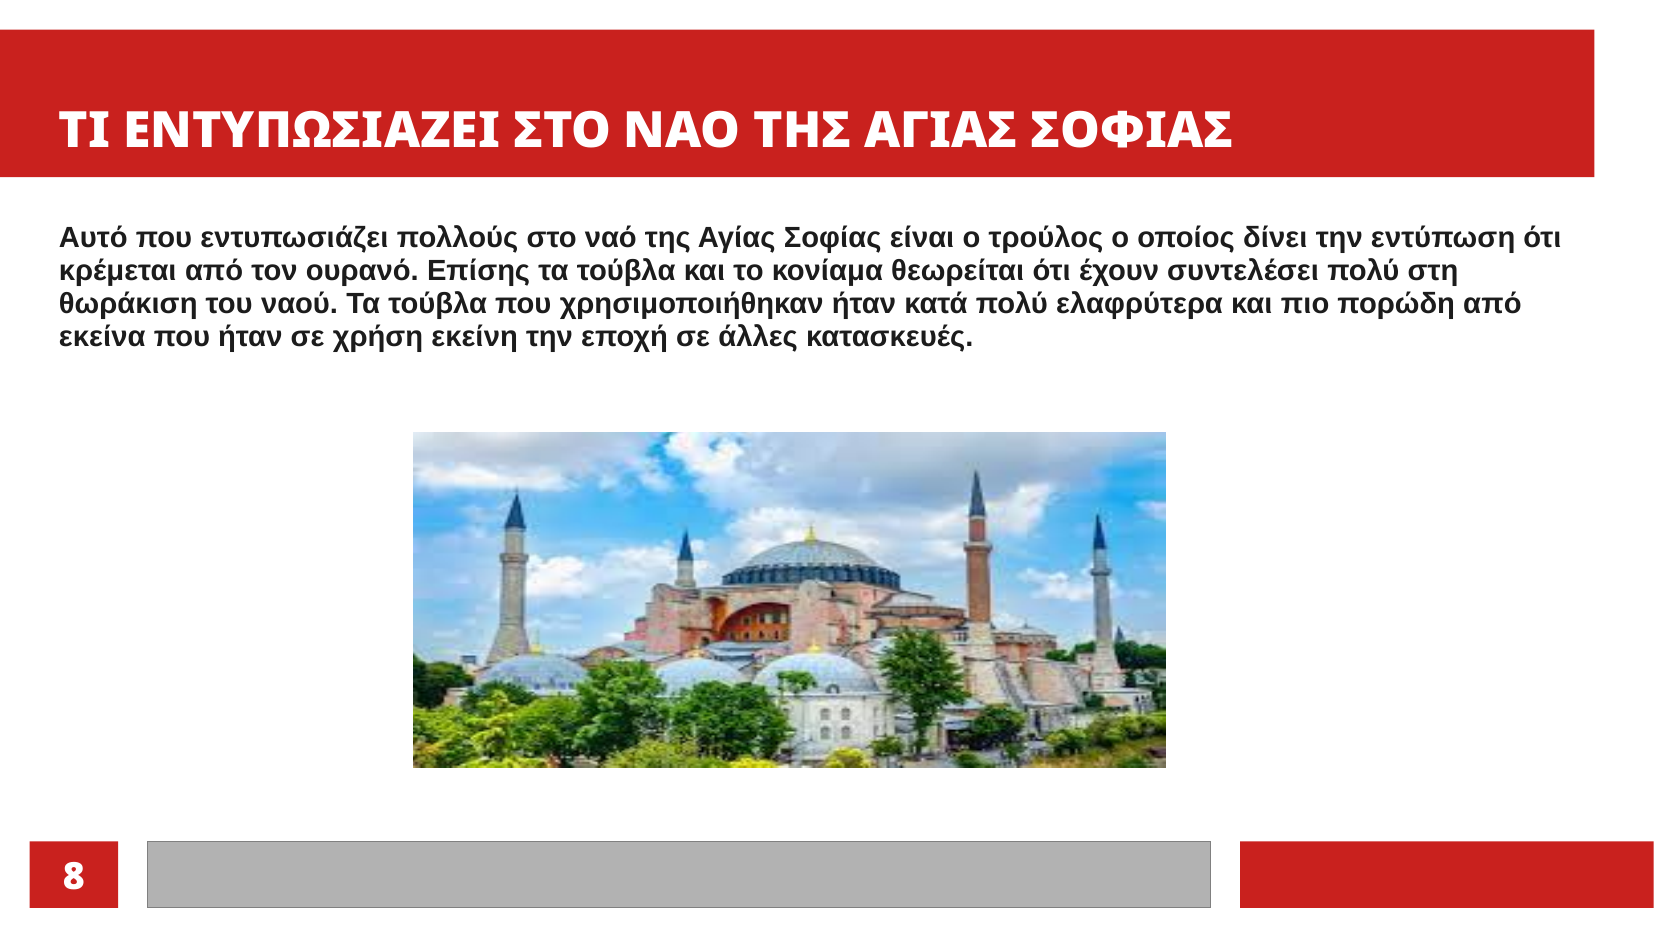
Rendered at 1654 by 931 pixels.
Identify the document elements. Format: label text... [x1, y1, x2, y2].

title ΤΙ ΕΝΤΥΠΩΣΙΑΖΕΙ ΣΤΟ ΝΑΟ ΤΗΣ ΑΓΙΑΣ ΣΟΦΙΑΣ [59, 44, 1595, 163]
list Αυτό που εντυπωσιάζει πολλούς στο ναό της Αγίας Σοφίας είναι ο τρούλος ο οποίος δίνει την εντύπωση ότι κρέμεται από τον ουρανό. Επίσης τα τούβλα και το κονίαμα θεωρείται ότι έχουν συντελέσει πολύ στη θωράκιση του ναού. Τα τούβλα που χρησιμοποιήθηκαν ήταν κατά πολύ ελαφρύτερα και πιο πορώδη από εκείνα που ήταν σε χρήση εκείνη την εποχή σε άλλες κατασκευές. [59, 221, 1565, 798]
picture [413, 432, 1166, 768]
